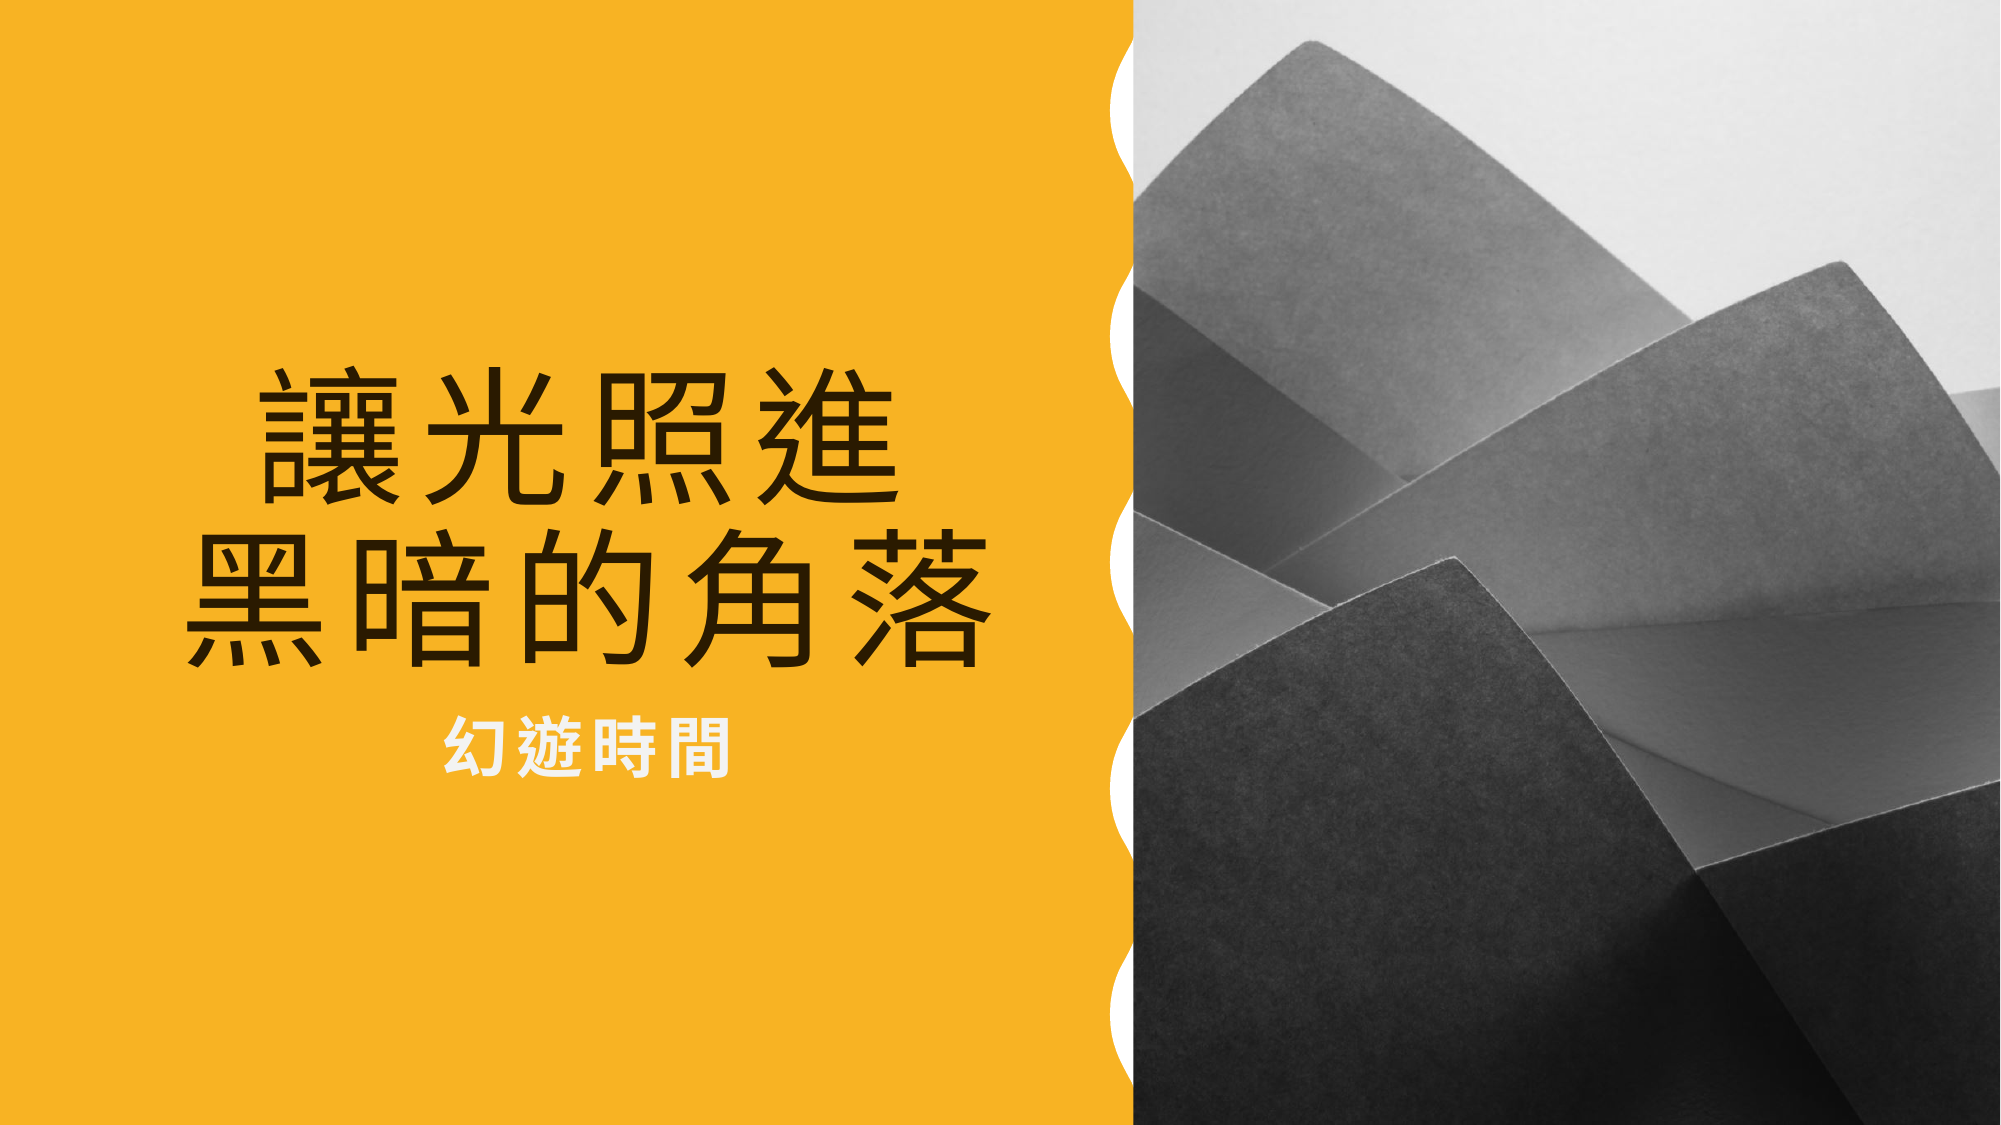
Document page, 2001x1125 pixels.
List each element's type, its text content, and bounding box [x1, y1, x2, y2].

title 讓光照進 黑暗的角落 [105, 767, 1070, 896]
subtitle 幻遊時間 [105, 698, 1070, 767]
title 讓光照進 黑暗的角落 [105, 156, 1070, 698]
picture [1133, 0, 2000, 1125]
text_box [0, 0, 1133, 1125]
